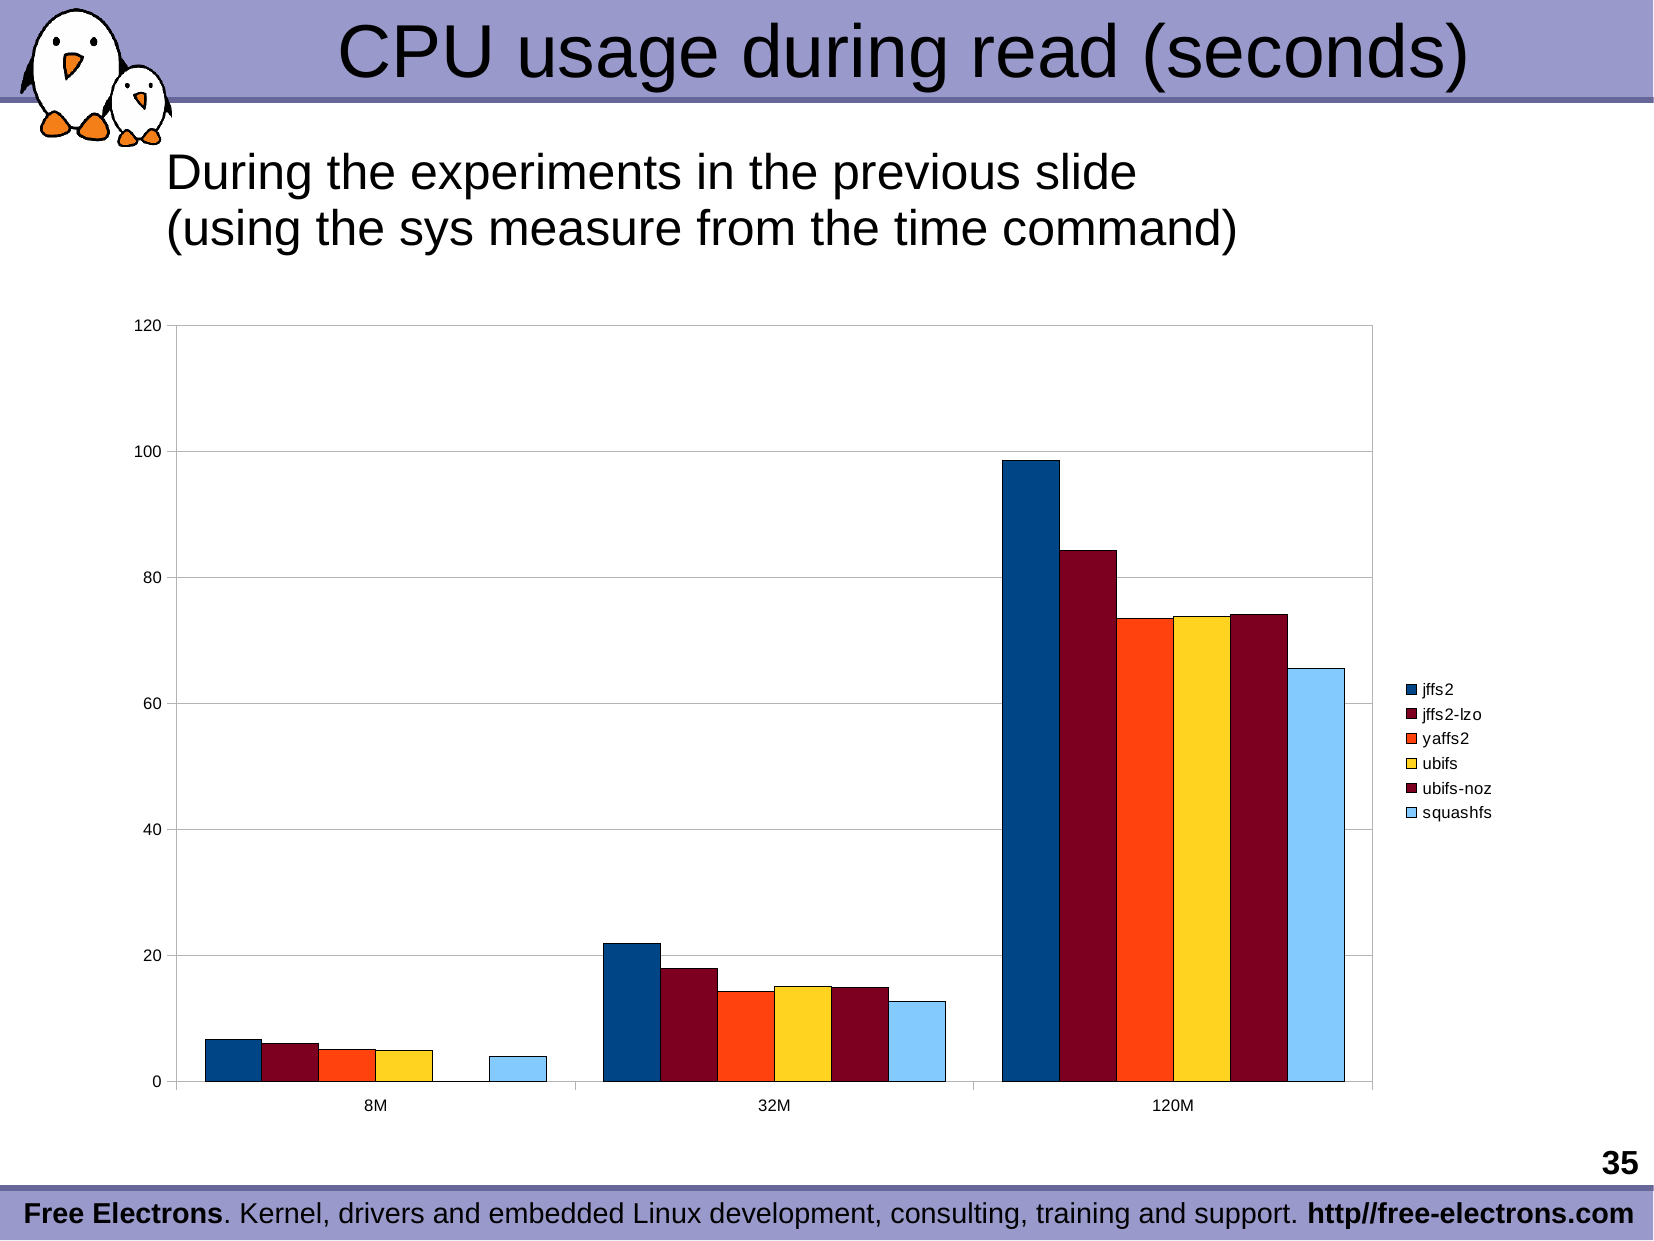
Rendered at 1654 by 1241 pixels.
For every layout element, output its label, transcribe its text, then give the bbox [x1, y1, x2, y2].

chart [105, 298, 1518, 1149]
text_box During the experiments in the previous slide (using the sys measure from the time command) [165, 143, 1240, 268]
picture [20, 8, 172, 147]
title CPU usage during read (seconds) [178, 4, 1631, 98]
